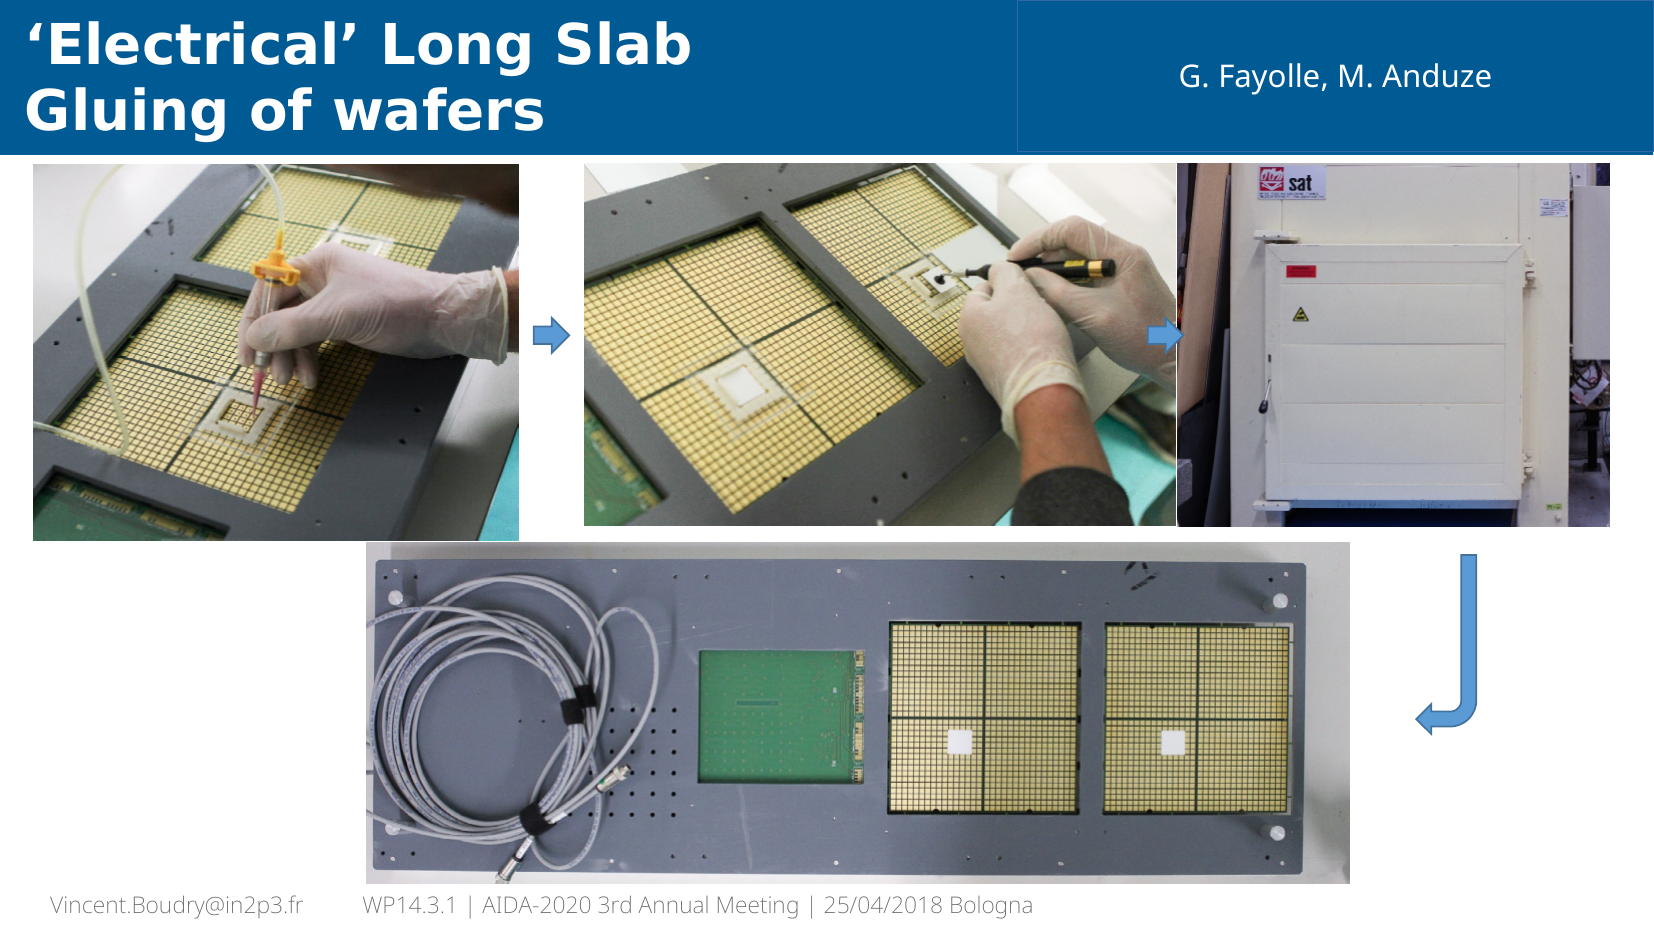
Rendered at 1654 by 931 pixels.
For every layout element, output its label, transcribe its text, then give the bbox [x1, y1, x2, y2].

text_box G. Fayolle, M. Anduze [1017, 0, 1654, 152]
picture [33, 163, 1610, 884]
title ‘Electrical’ Long Slab Gluing of wafers [24, 12, 1017, 144]
